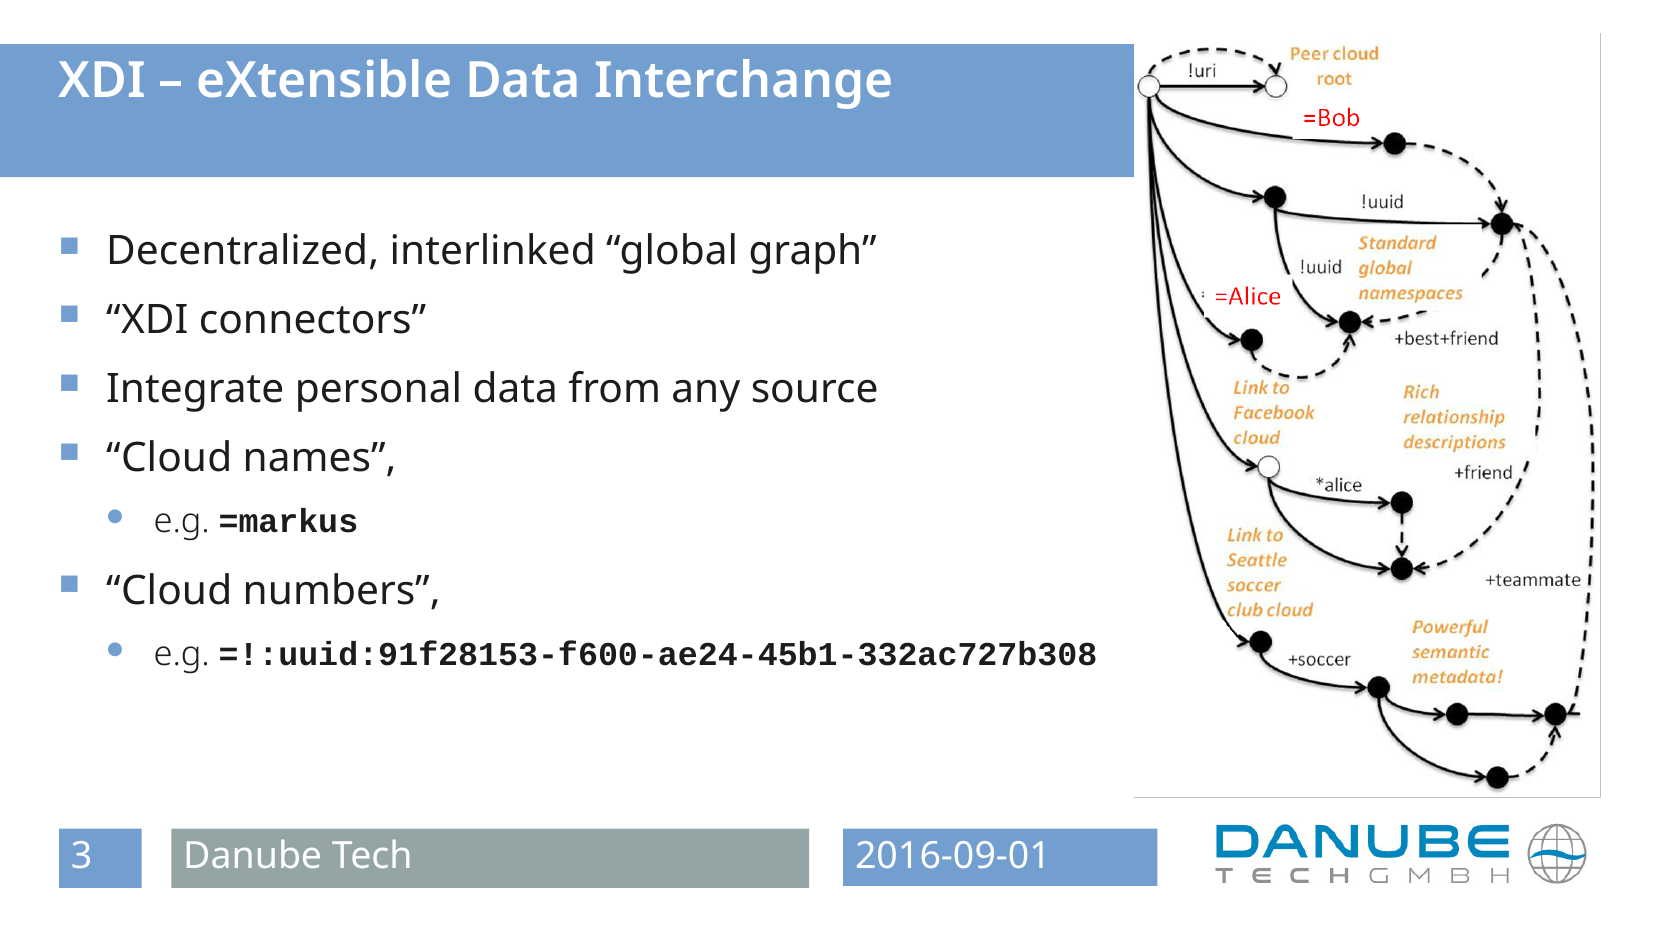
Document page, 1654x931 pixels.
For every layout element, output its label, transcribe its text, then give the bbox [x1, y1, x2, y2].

picture [1134, 32, 1601, 798]
title XDI – eXtensible Data Interchange [0, 44, 1134, 178]
picture [1206, 814, 1595, 892]
list Decentralized, interlinked “global graph” “XDI connectors” Integrate personal data from any source “Cloud names”, e.g. =markus “Cloud numbers”, e.g. =!:uuid:91f28153-f600-ae24-45b1-332ac727b308 [58, 221, 1134, 789]
